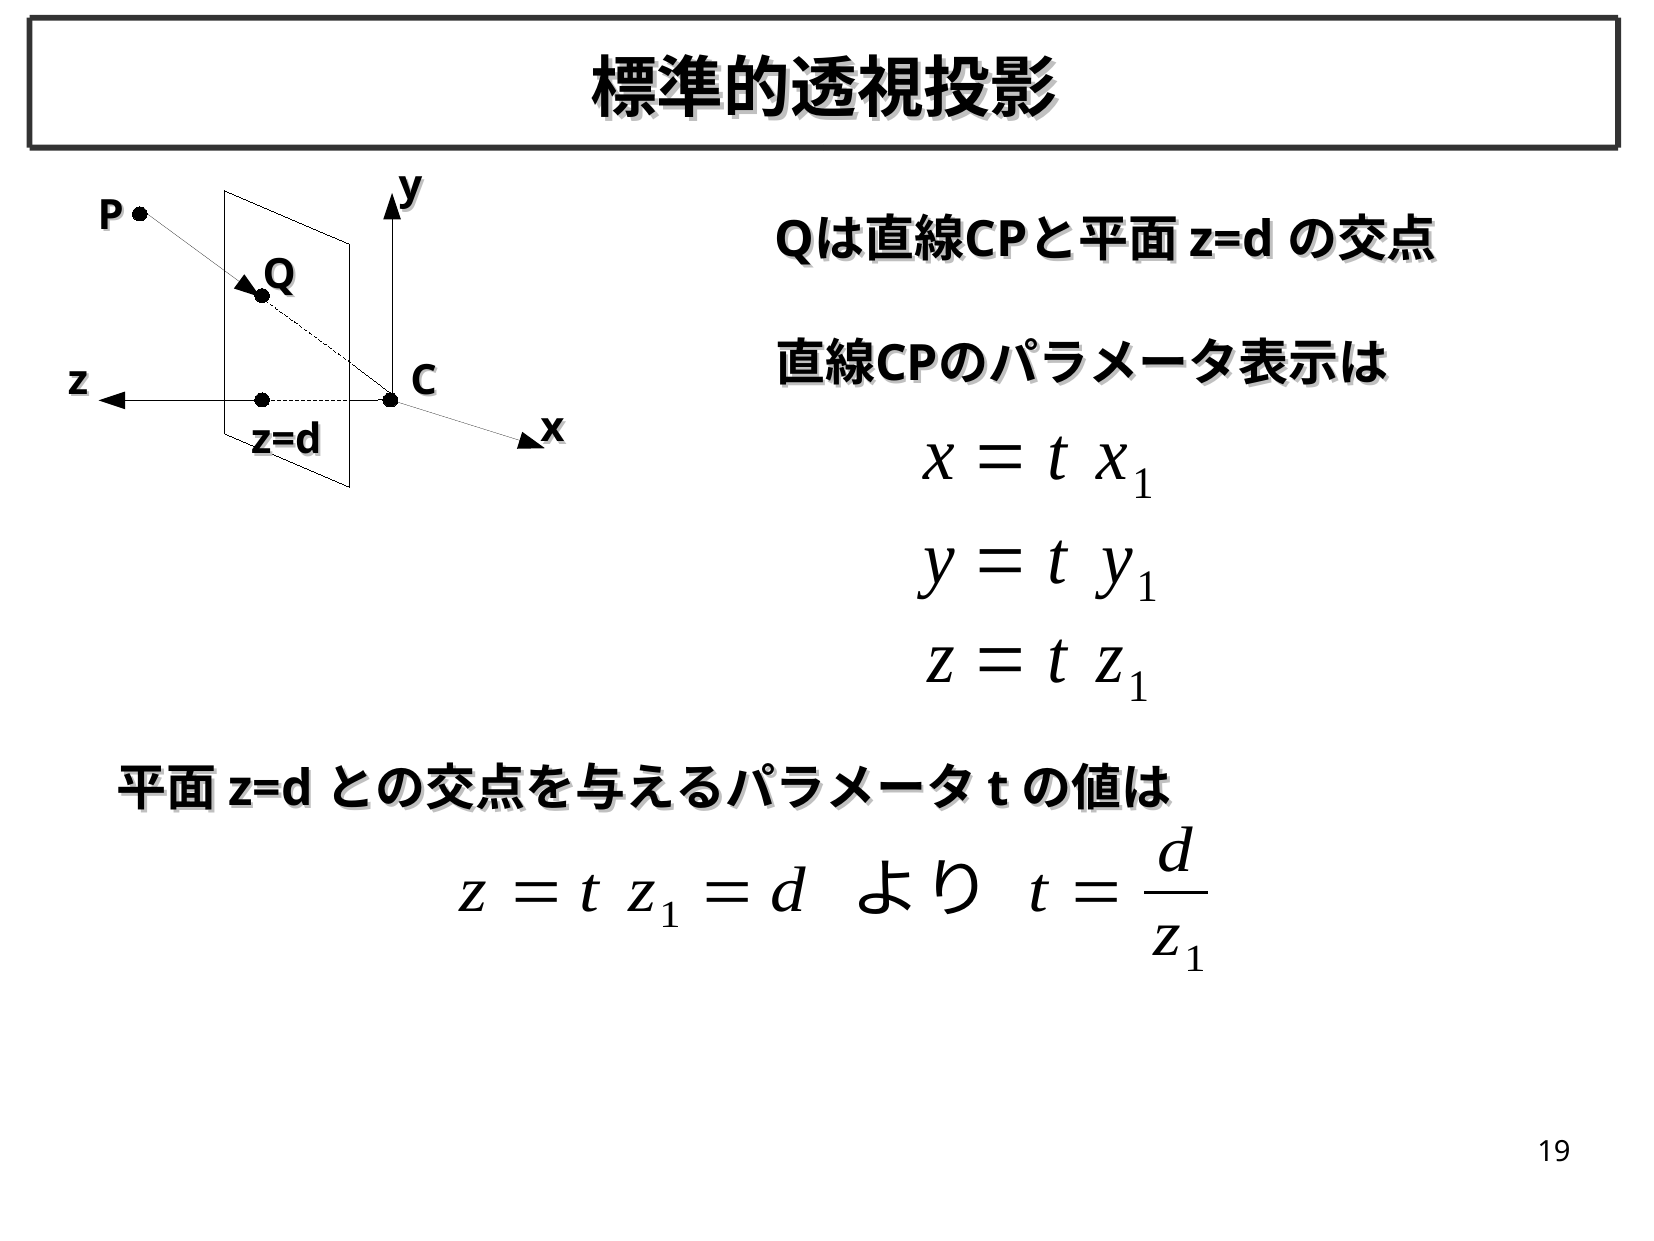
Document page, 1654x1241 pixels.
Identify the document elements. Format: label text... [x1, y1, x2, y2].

text_box 標準的透視投影 [29, 17, 1619, 148]
text_box 平面 z=d との交点を与えるパラメータ t の値は [102, 740, 1054, 810]
text_box Q [248, 236, 325, 308]
text_box Qは直線CPと平面 z=d の交点 [710, 191, 1422, 260]
text_box P [82, 177, 160, 249]
text_box [254, 392, 270, 401]
text_box z=d [236, 401, 343, 473]
text_box [382, 393, 395, 407]
chart [423, 815, 1230, 980]
text_box C [395, 342, 473, 414]
text_box z [53, 342, 130, 414]
text_box y [383, 147, 461, 219]
text_box 直線CPのパラメータ表示は [710, 315, 1335, 384]
chart [896, 413, 1189, 711]
text_box x [525, 389, 603, 461]
